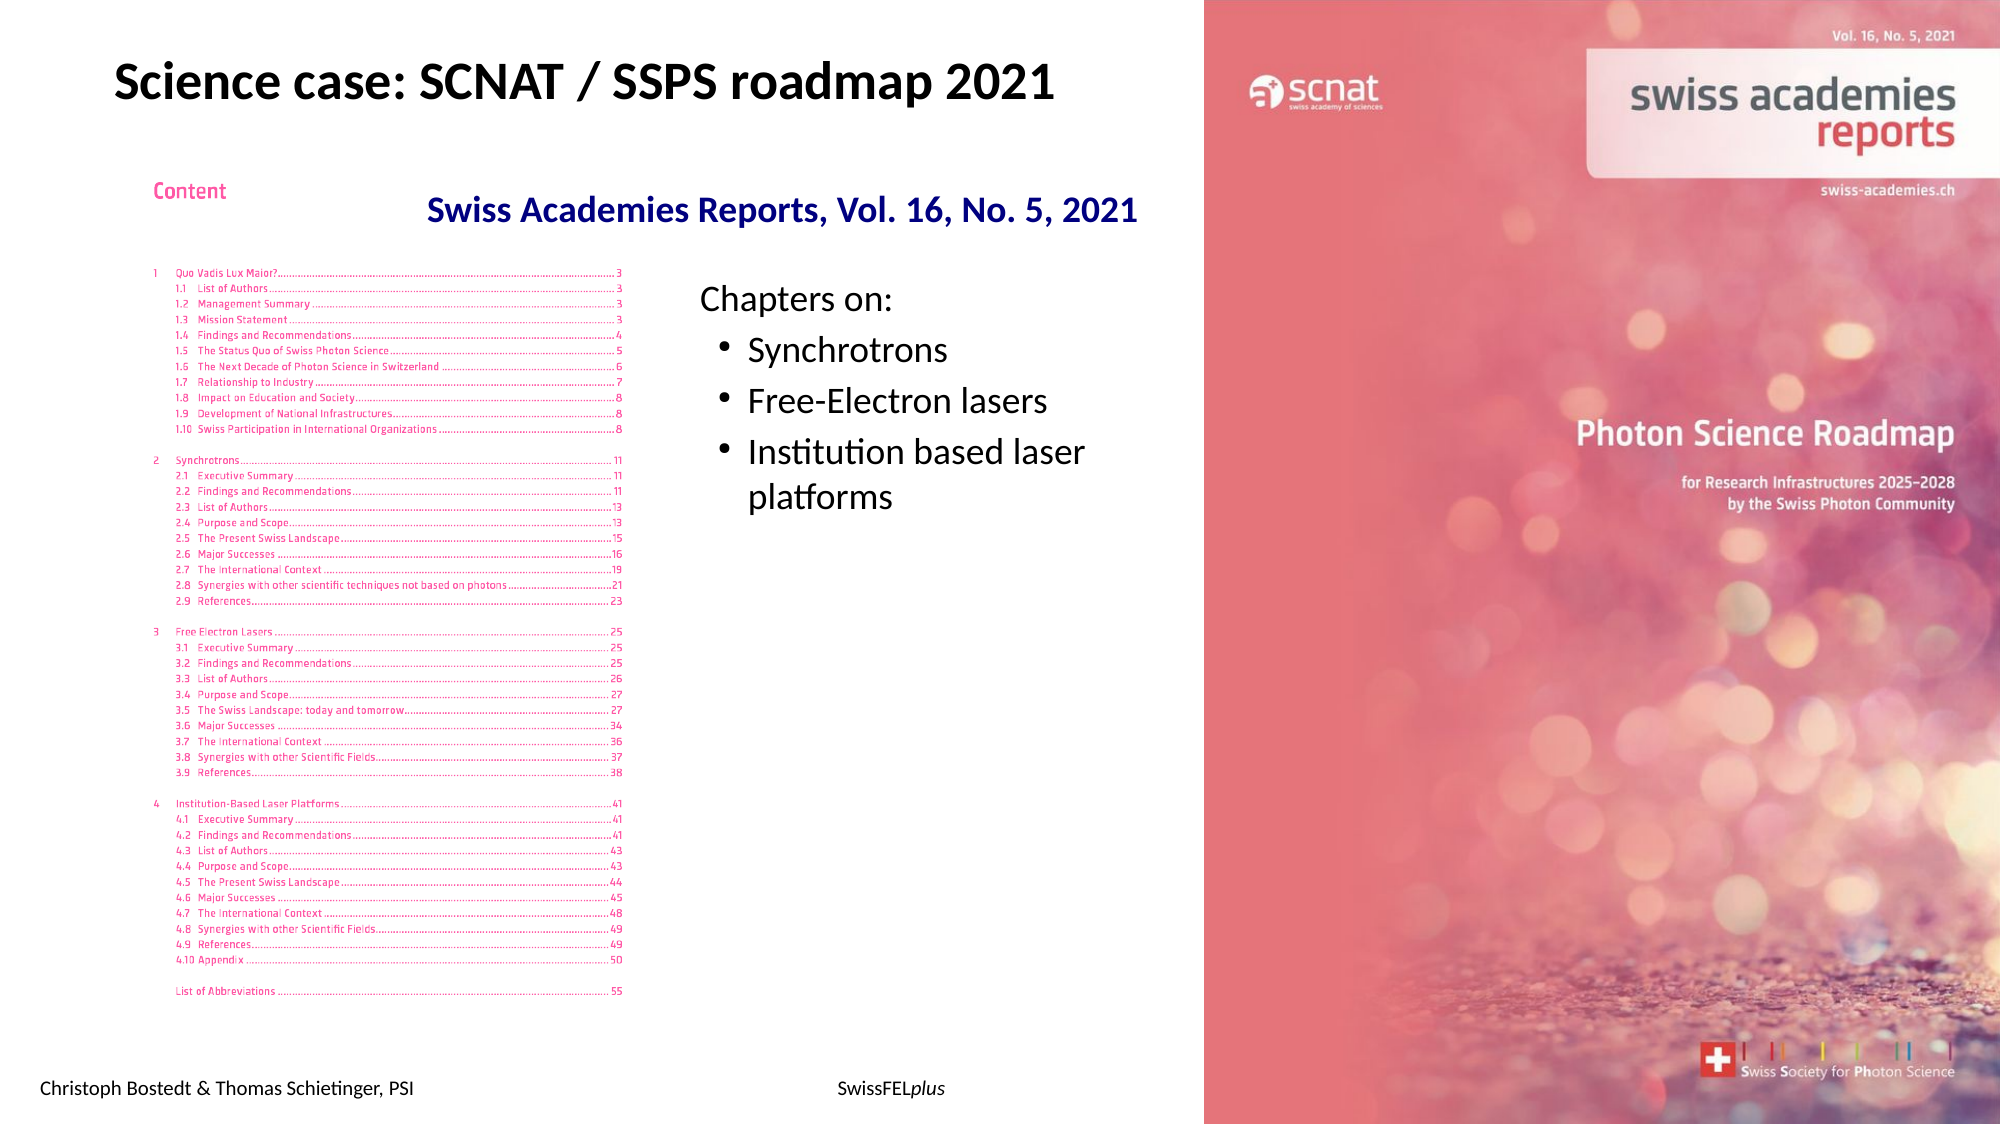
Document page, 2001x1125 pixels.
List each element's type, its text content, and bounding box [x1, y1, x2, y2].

picture [1204, 0, 2000, 1124]
picture [150, 158, 659, 1021]
text_box Chapters on: Synchrotrons Free-Electron lasers Institution based laser platforms [700, 273, 1113, 766]
text_box Swiss Academies Reports, Vol. 16, No. 5, 2021 [412, 186, 1153, 240]
title Science case: SCNAT / SSPS roadmap 2021 [114, 45, 1204, 118]
